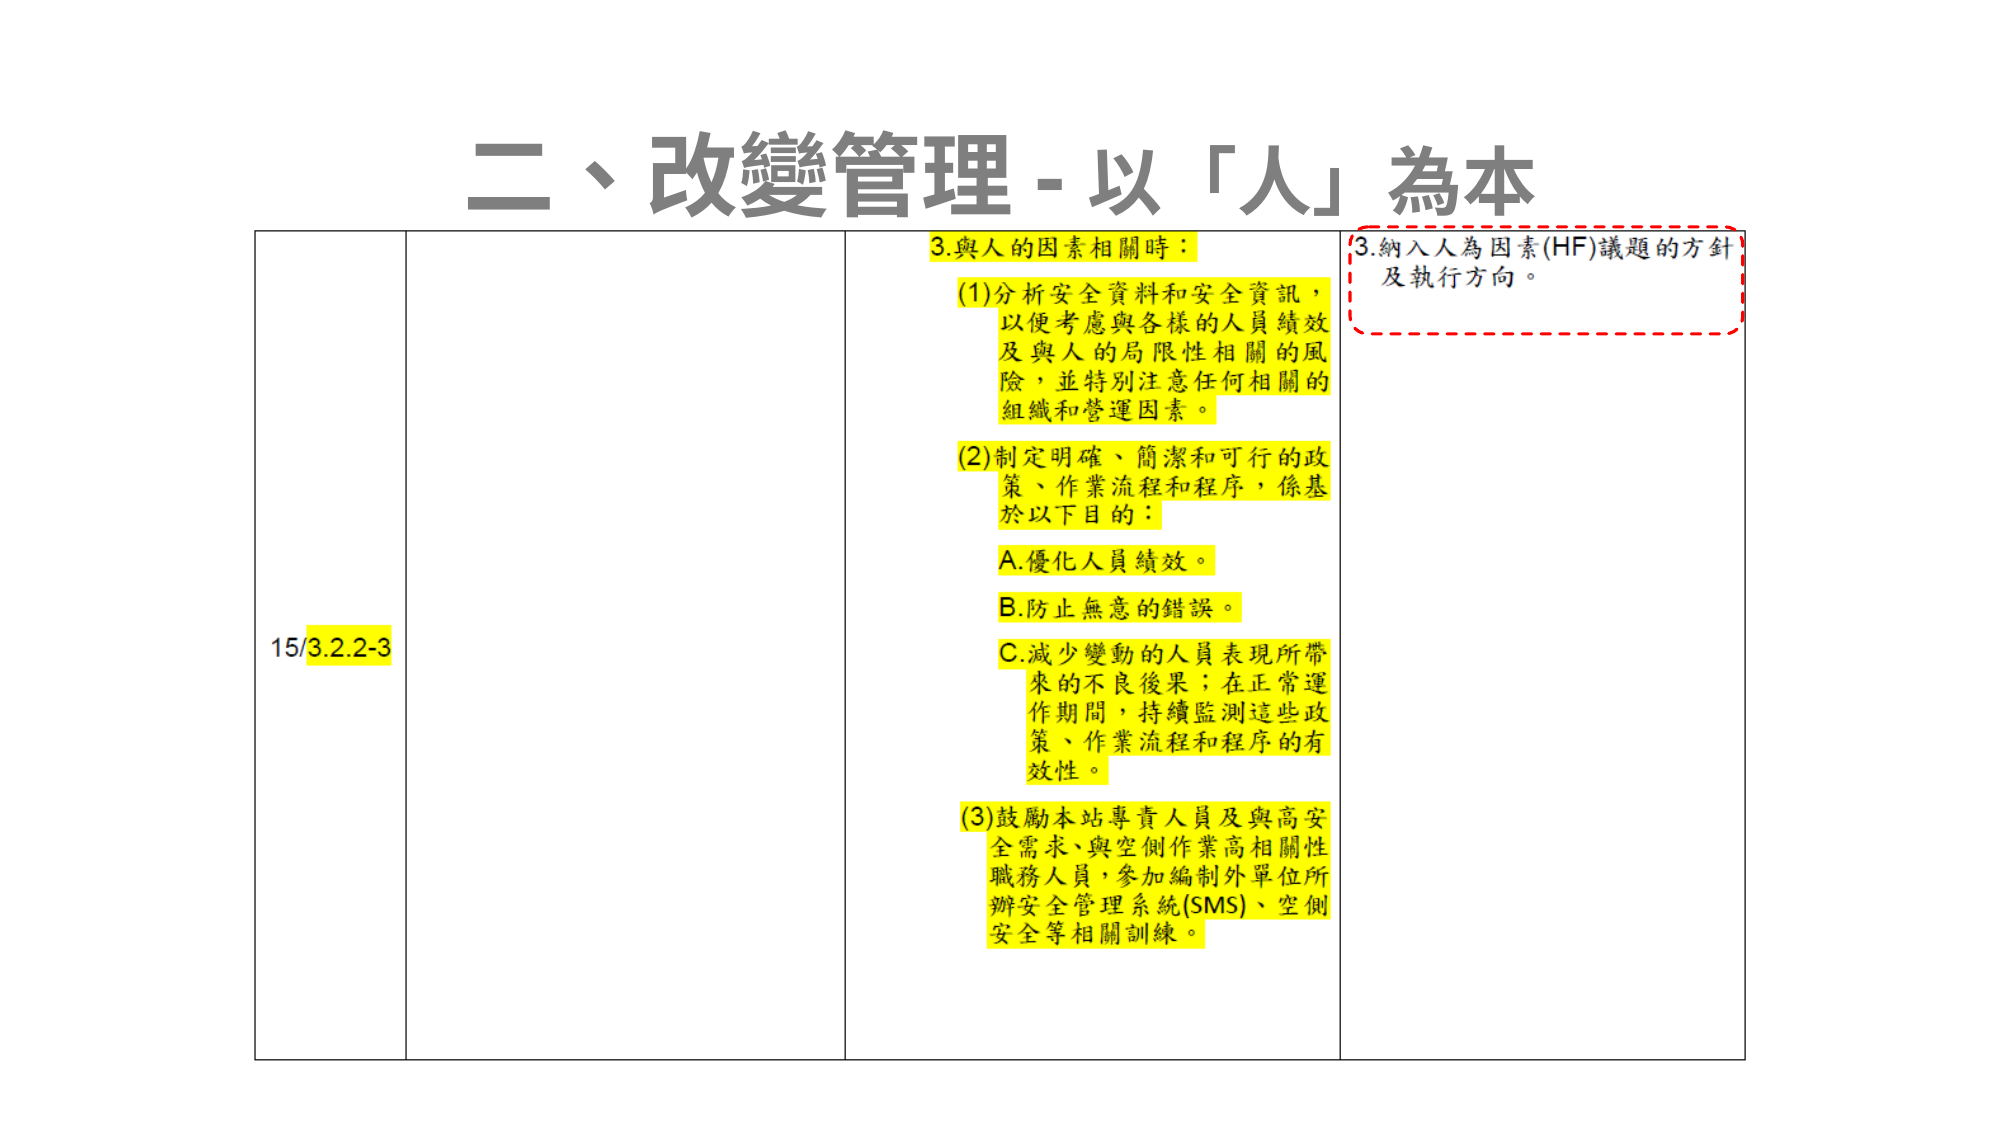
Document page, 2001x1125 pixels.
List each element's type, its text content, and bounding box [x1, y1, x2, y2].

picture [247, 226, 1753, 1065]
text_box 二、改變管理-以「人」為本 [123, 110, 1877, 236]
